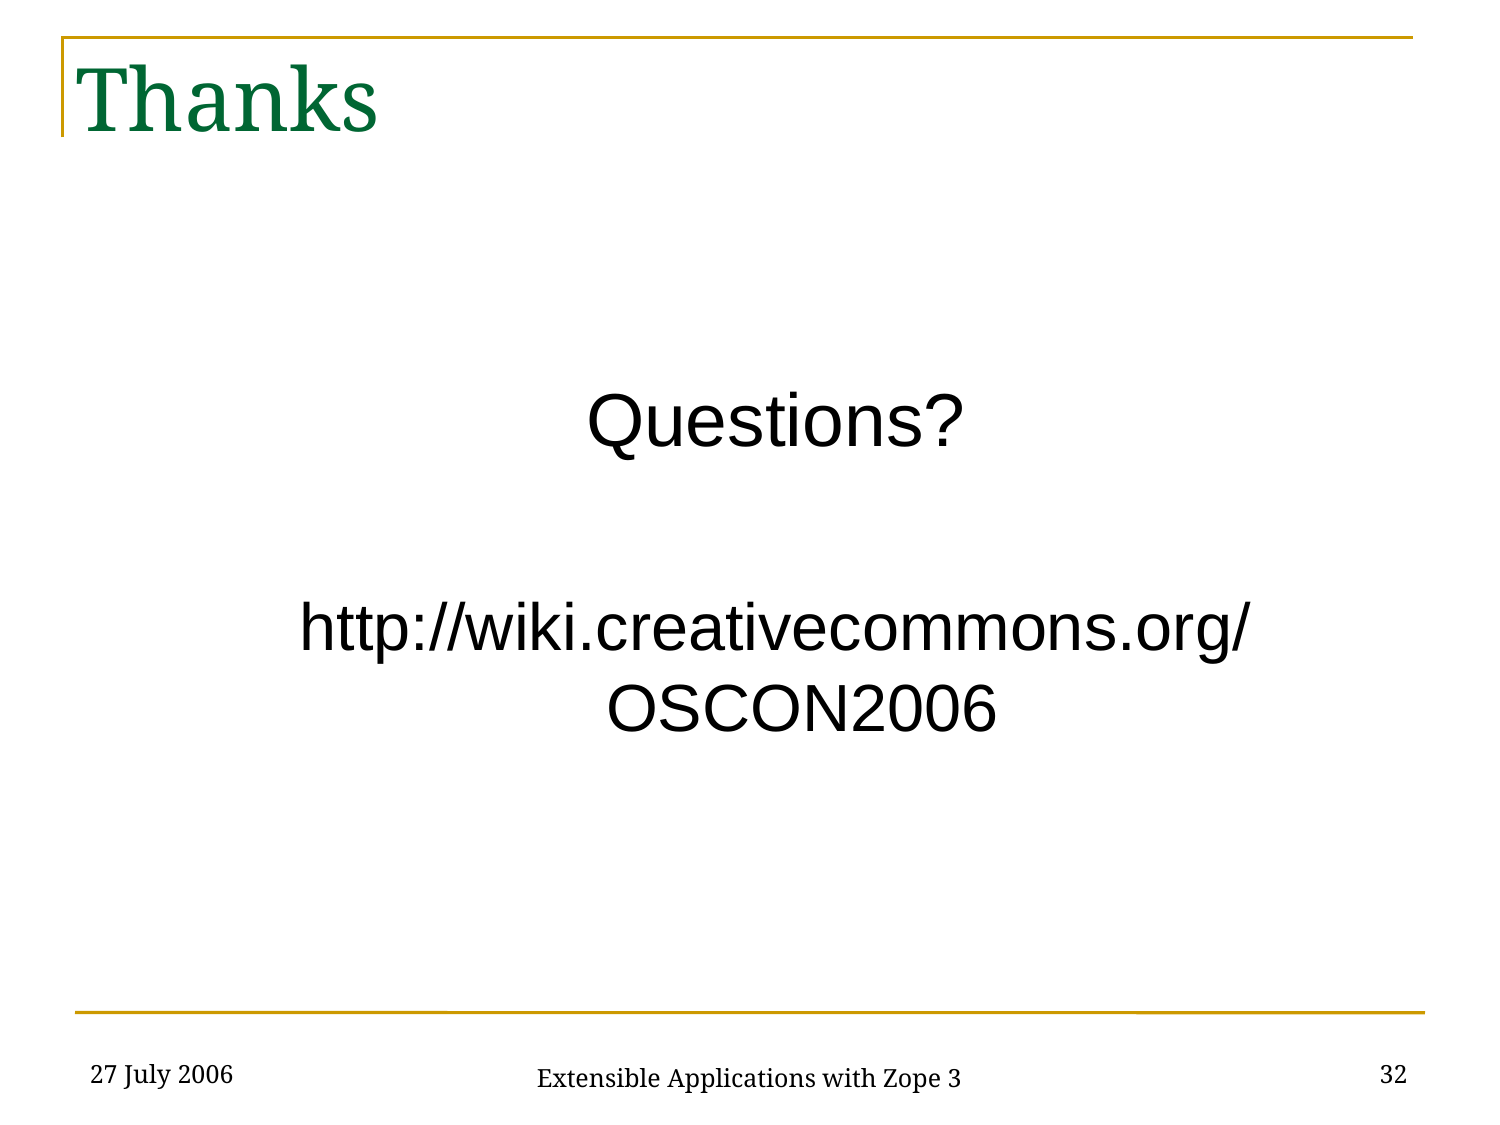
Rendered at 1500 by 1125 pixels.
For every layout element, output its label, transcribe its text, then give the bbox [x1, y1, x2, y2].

title Thanks [74, 45, 1423, 112]
subtitle Questions? http://wiki.creativecommons.org/ OSCON2006 [74, 112, 1423, 1006]
